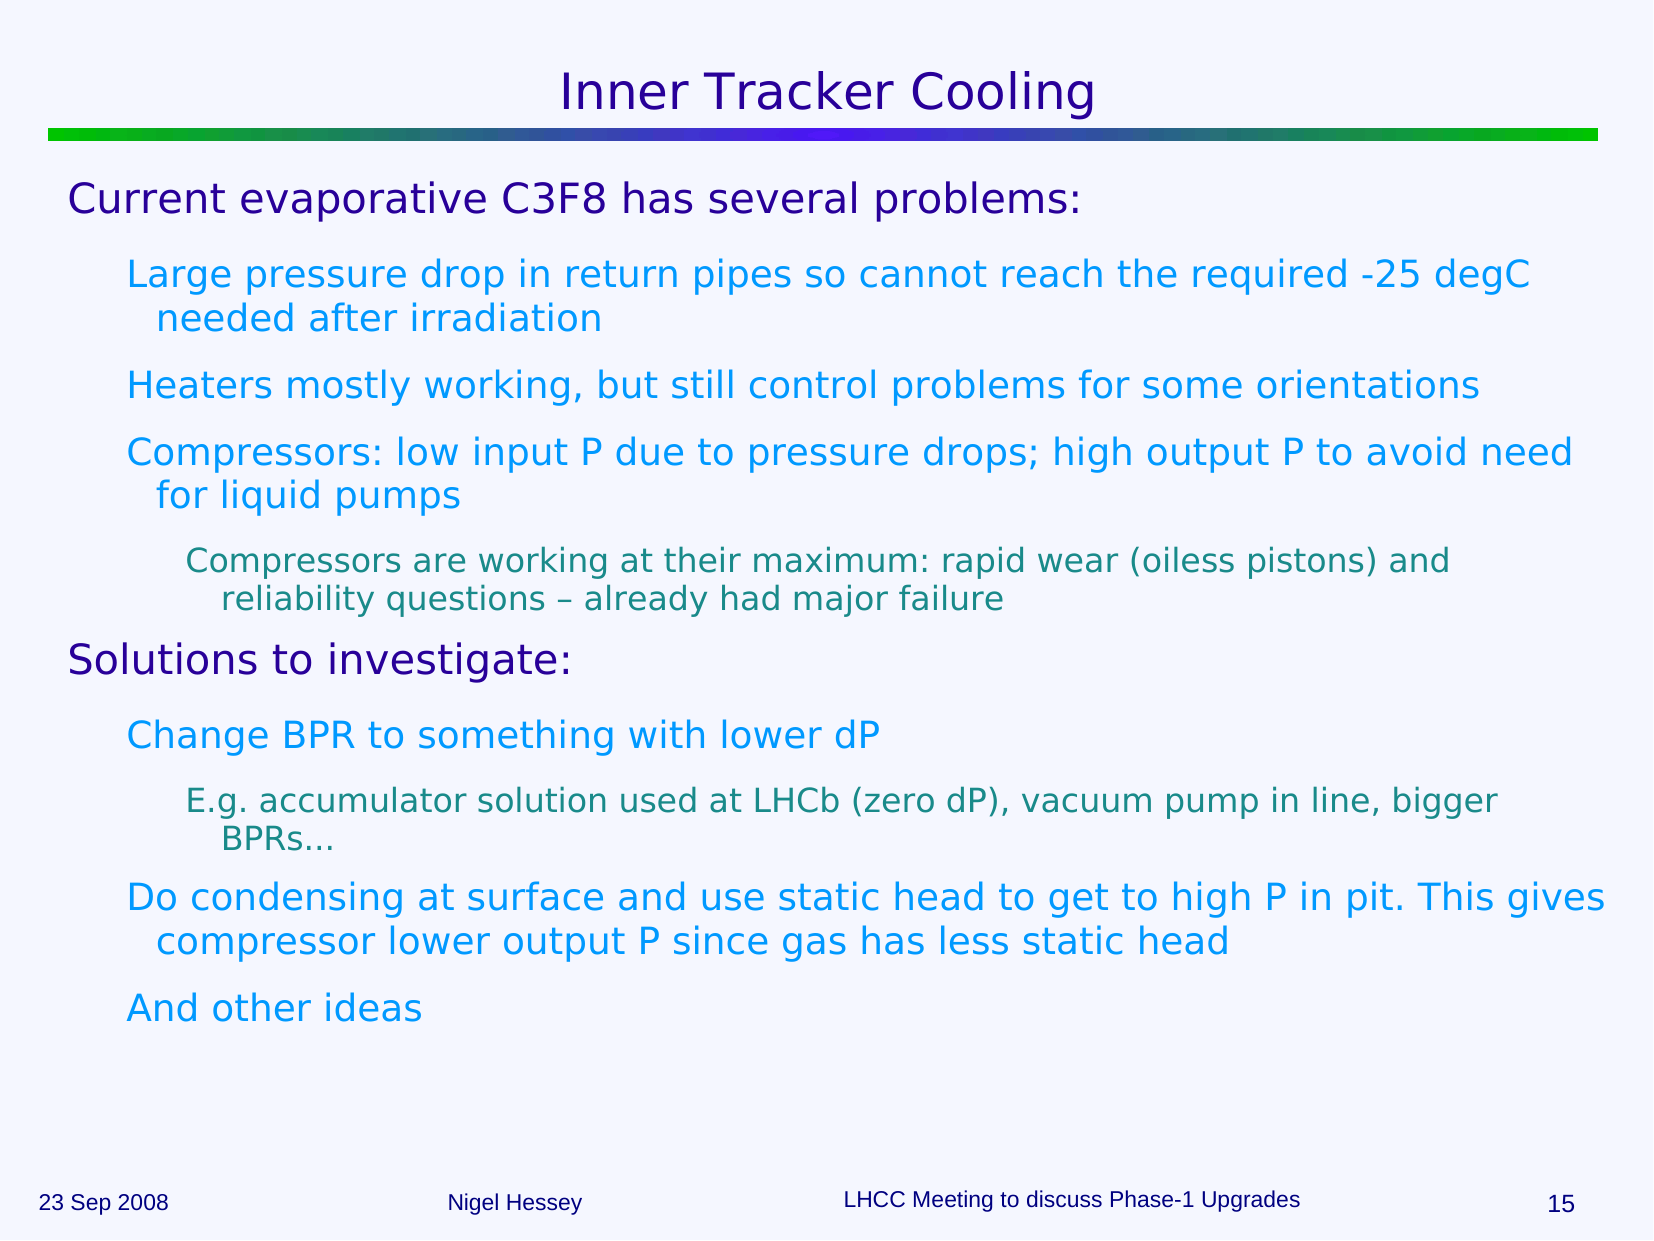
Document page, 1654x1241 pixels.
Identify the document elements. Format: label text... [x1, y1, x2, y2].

list Current evaporative C3F8 has several problems: Large pressure drop in return pipes so cannot reach the required -25 degC needed after irradiation Heaters mostly working, but still control problems for some orientations Compressors: low input P due to pressure drops; high output P to avoid need for liquid pumps Compressors are working at their maximum: rapid wear (oiless pistons) and reliability questions – already had major failure Solutions to investigate: Change BPR to something with lower dP E.g. accumulator solution used at LHCb (zero dP), vacuum pump in line, bigger BPRs... Do condensing at surface and use static head to get to high P in pit. This gives compressor lower output P since gas has less static head And other ideas [49, 174, 1614, 1127]
picture [1563, 128, 1598, 141]
title Inner Tracker Cooling [95, 37, 1563, 146]
picture [48, 128, 95, 141]
